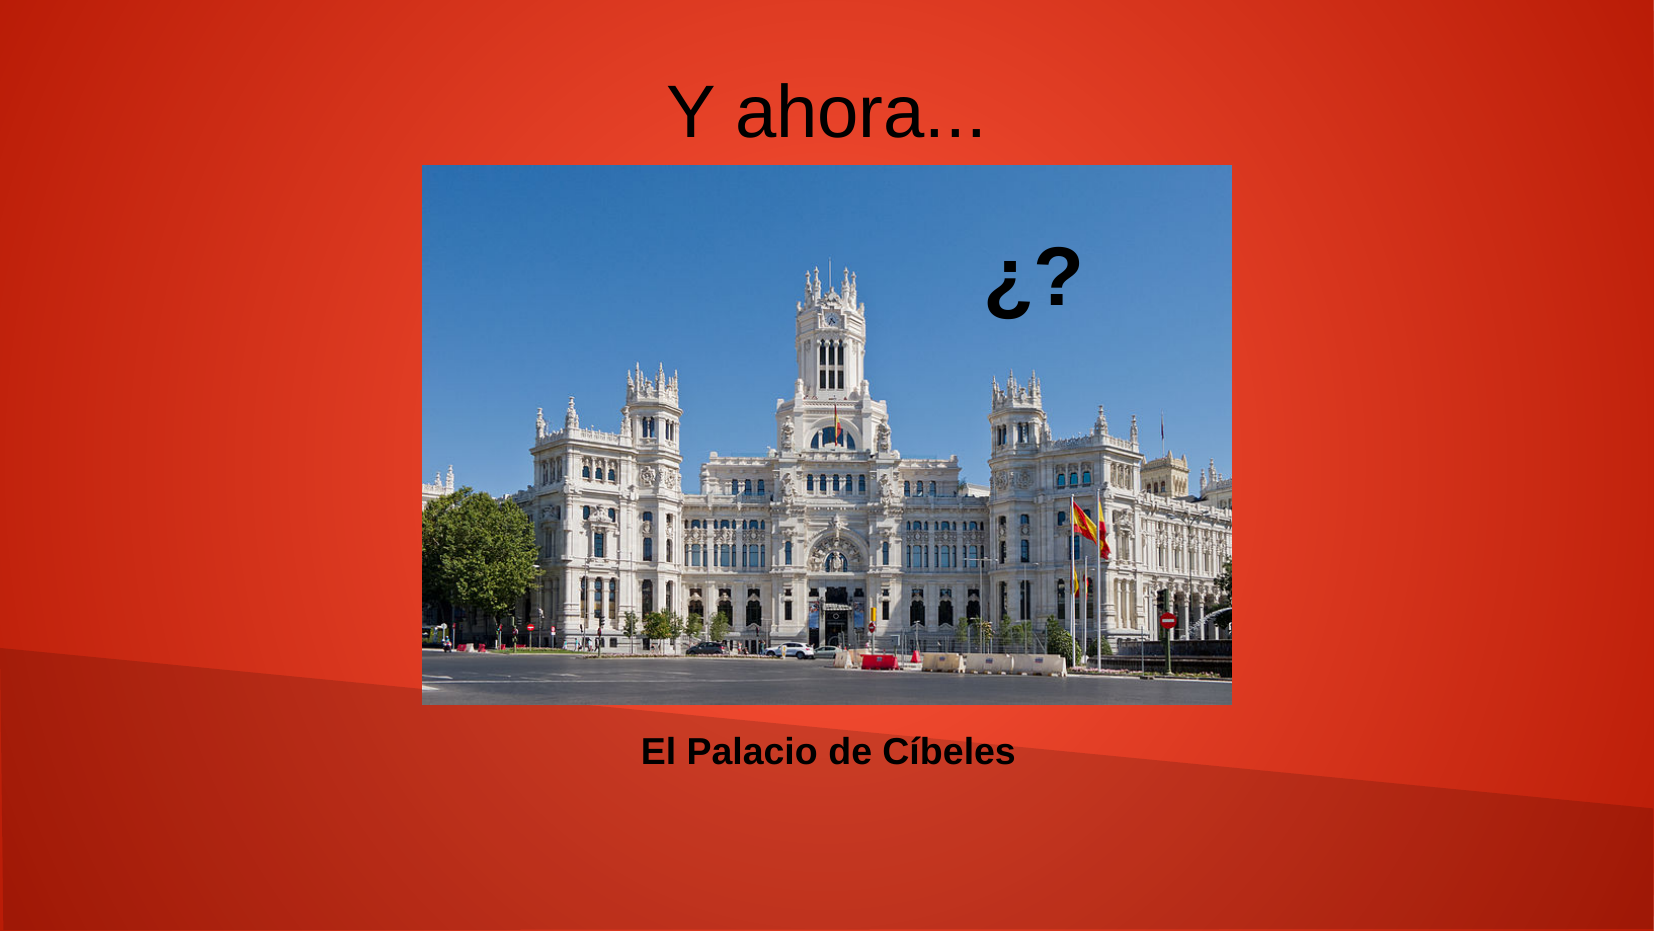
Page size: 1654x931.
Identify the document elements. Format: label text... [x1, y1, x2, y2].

text_box El Palacio de Cíbeles [625, 722, 1040, 780]
text_box ¿? [968, 222, 1134, 331]
title Y ahora... [82, 35, 1571, 189]
picture [422, 165, 1232, 705]
